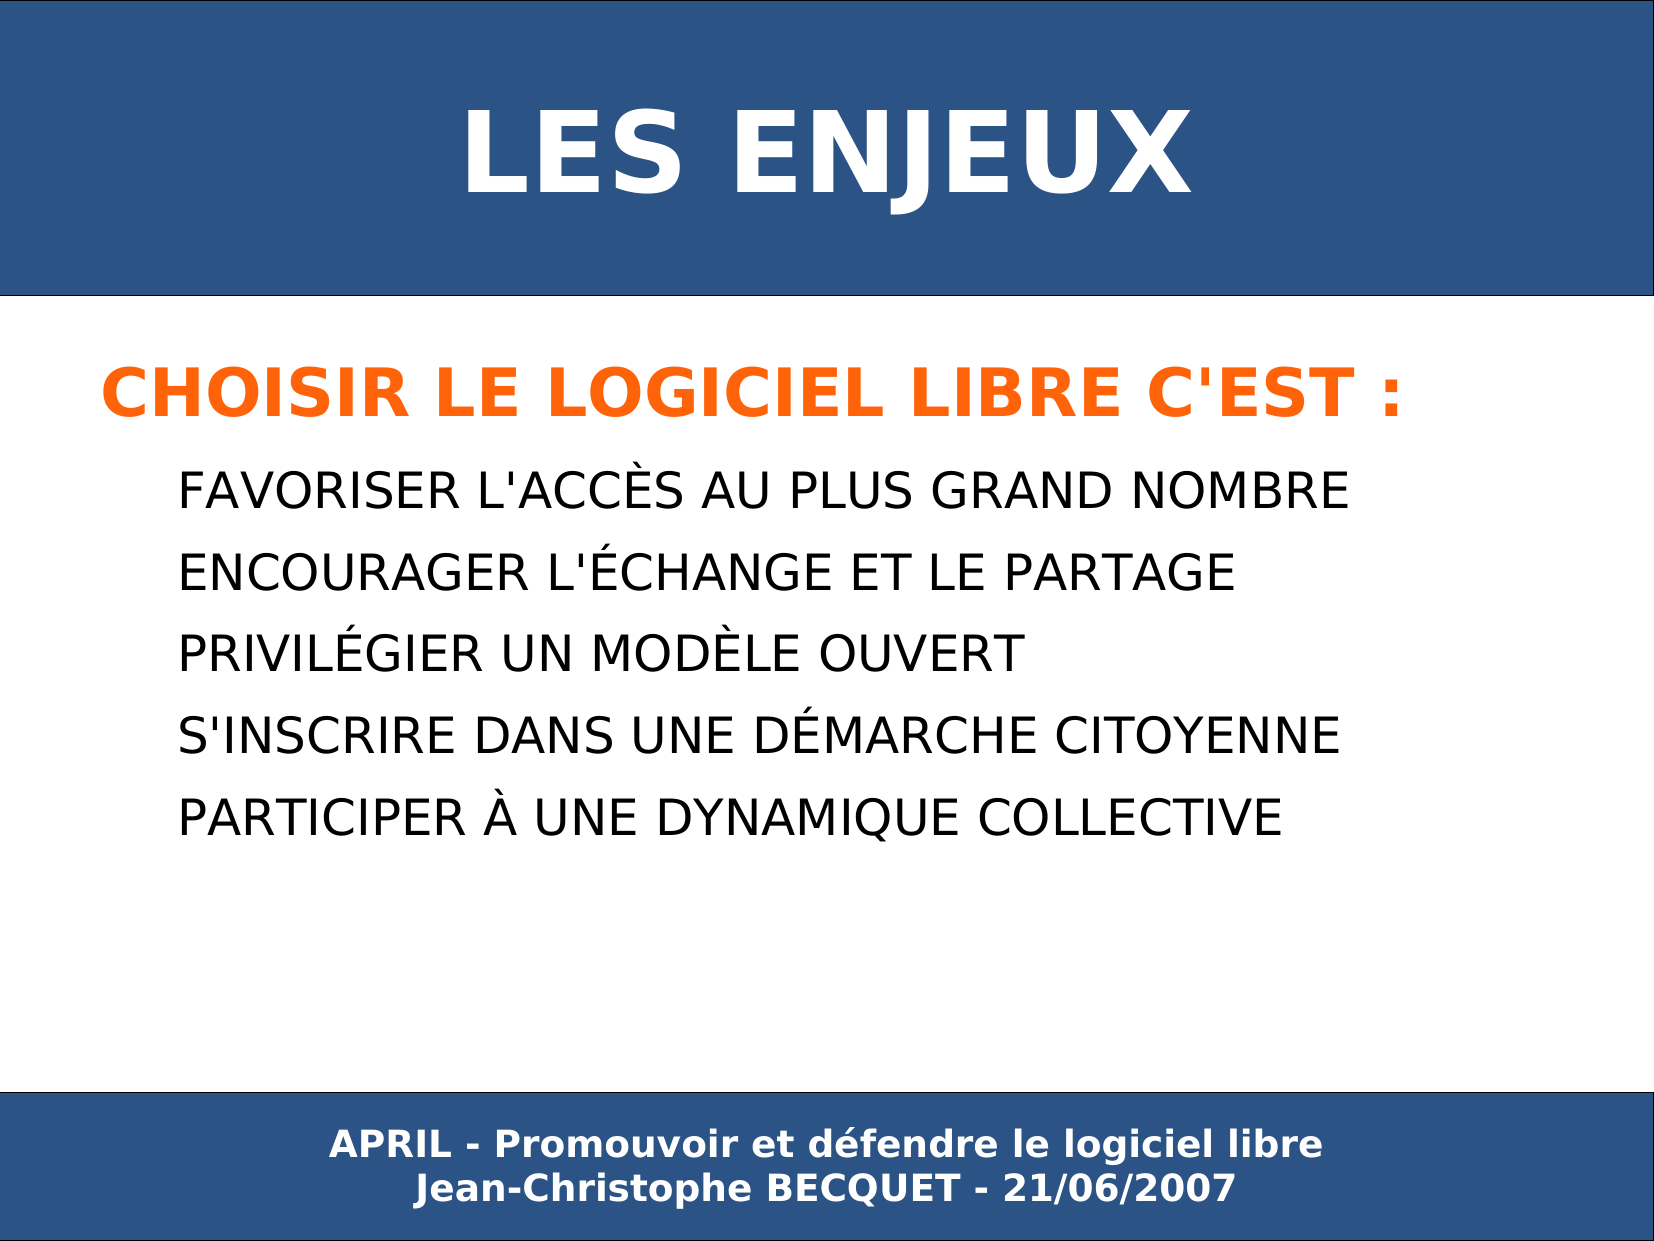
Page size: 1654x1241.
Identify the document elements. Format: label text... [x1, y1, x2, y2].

list CHOISIR LE LOGICIEL LIBRE C'EST : FAVORISER L'ACCÈS AU PLUS GRAND NOMBRE ENCOURAGER L'ÉCHANGE ET LE PARTAGE PRIVILÉGIER UN MODÈLE OUVERT S'INSCRIRE DANS UNE DÉMARCHE CITOYENNE PARTICIPER À UNE DYNAMIQUE COLLECTIVE [82, 354, 1571, 848]
title LES ENJEUX [82, 49, 1571, 257]
